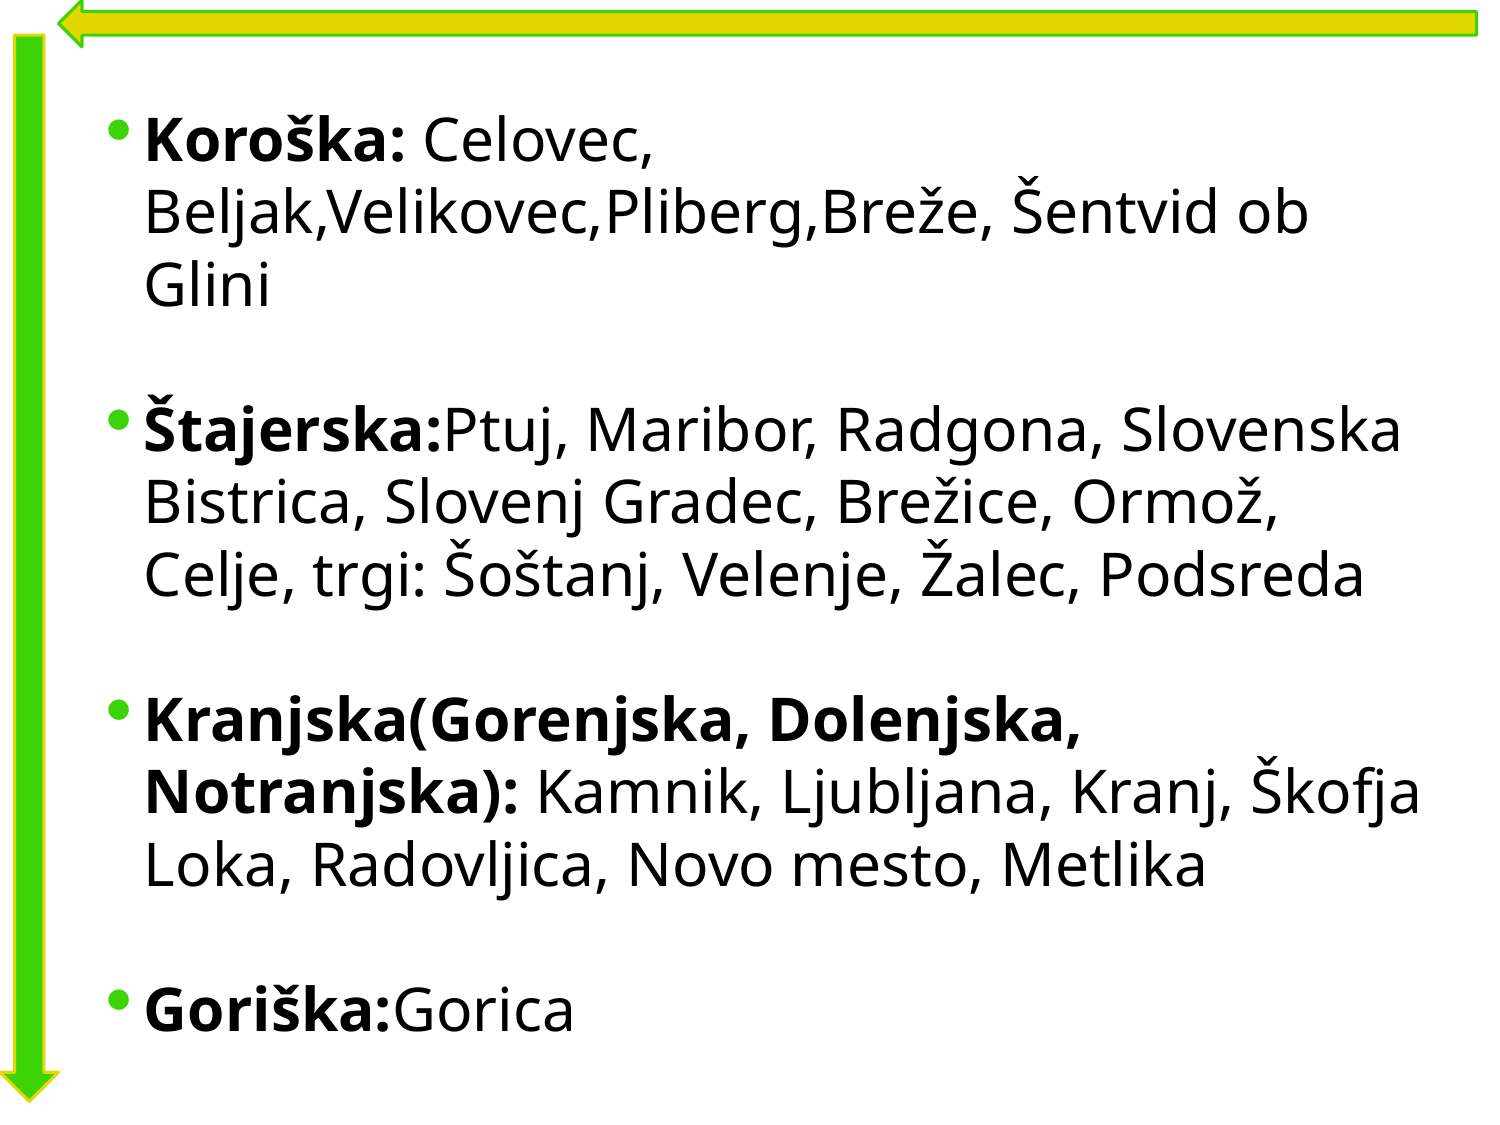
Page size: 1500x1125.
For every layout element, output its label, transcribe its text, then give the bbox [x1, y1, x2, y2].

text_box [58, 0, 1477, 47]
text_box Koroška: Celovec, Beljak,Velikovec,Pliberg,Breže, Šentvid ob Glini Štajerska:Ptuj, Maribor, Radgona, Slovenska Bistrica, Slovenj Gradec, Brežice, Ormož, Celje, trgi: Šoštanj, Velenje, Žalec, Podsreda Kranjska(Gorenjska, Dolenjska, Notranjska): Kamnik, Ljubljana, Kranj, Škofja Loka, Radovljica, Novo mesto, Metlika Goriška:Gorica [93, 93, 1465, 1125]
text_box [0, 35, 59, 1102]
